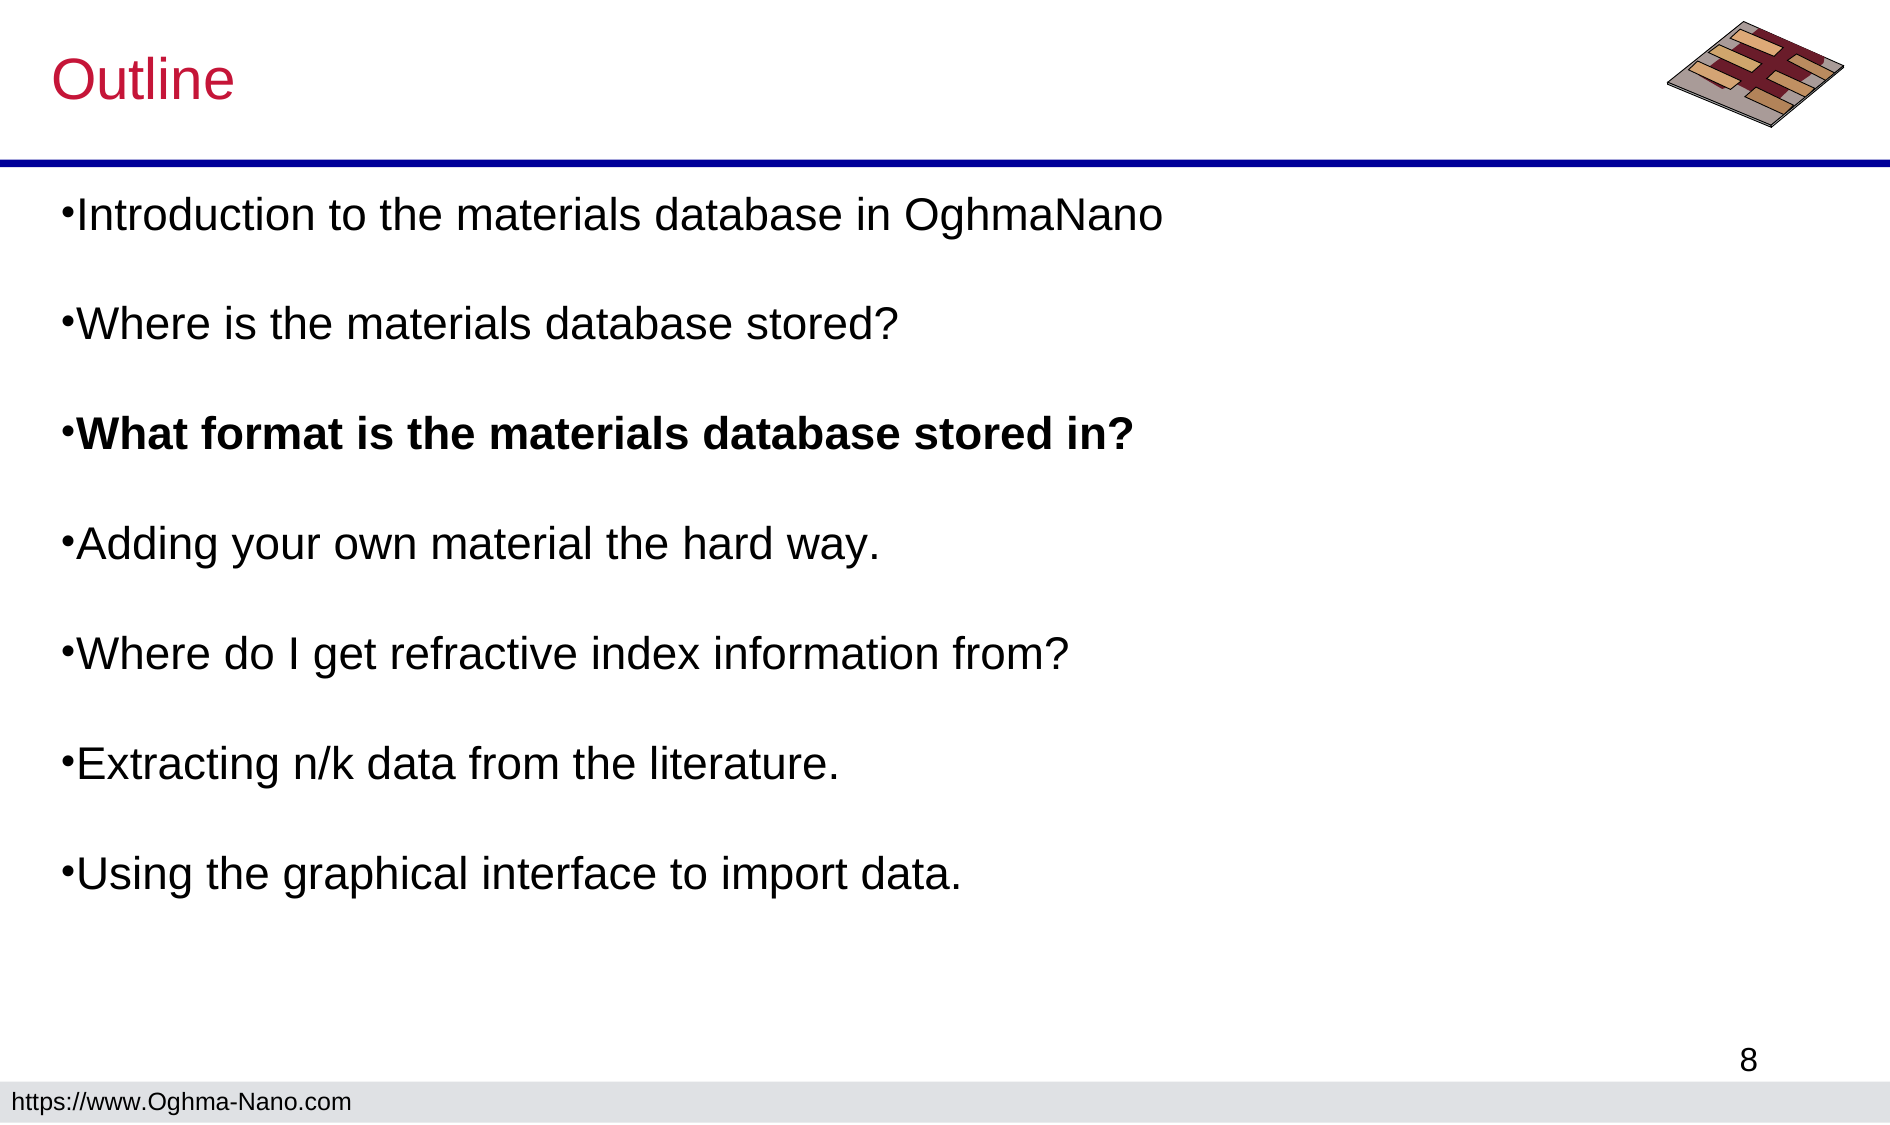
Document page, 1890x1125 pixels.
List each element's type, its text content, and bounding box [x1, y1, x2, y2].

title Outline [36, 6, 1575, 153]
text_box <number> [1724, 1030, 1890, 1101]
text_box Introduction to the materials database in OghmaNano Where is the materials database stored? What format is the materials database stored in? Adding your own material the hard way. Where do I get refractive index information from? Extracting n/k data from the literature. Using the graphical interface to import data. [45, 176, 1890, 907]
